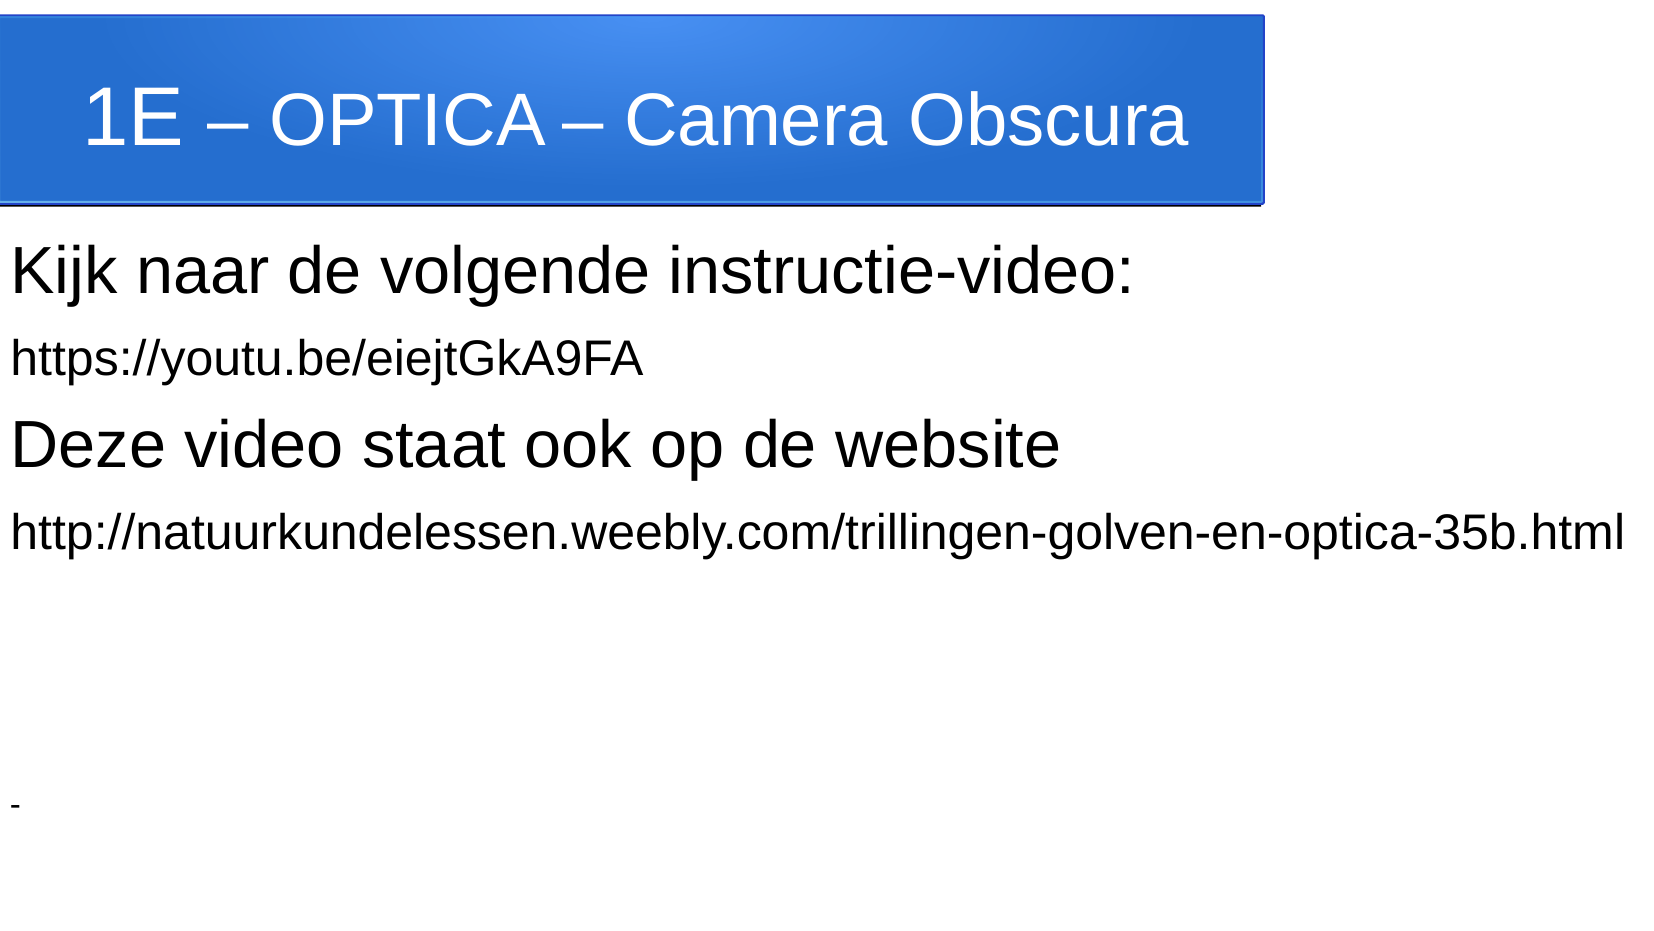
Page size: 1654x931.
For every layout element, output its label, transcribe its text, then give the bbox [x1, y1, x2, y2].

subtitle Kijk naar de volgende instructie-video: https://youtu.be/eiejtGkA9FA Deze video staat ook op de website http://natuurkundelessen.weebly.com/trillingen-golven-en-optica-35b.html [10, 236, 1631, 922]
title 1E – OPTICA – Camera Obscura [82, 35, 1292, 189]
